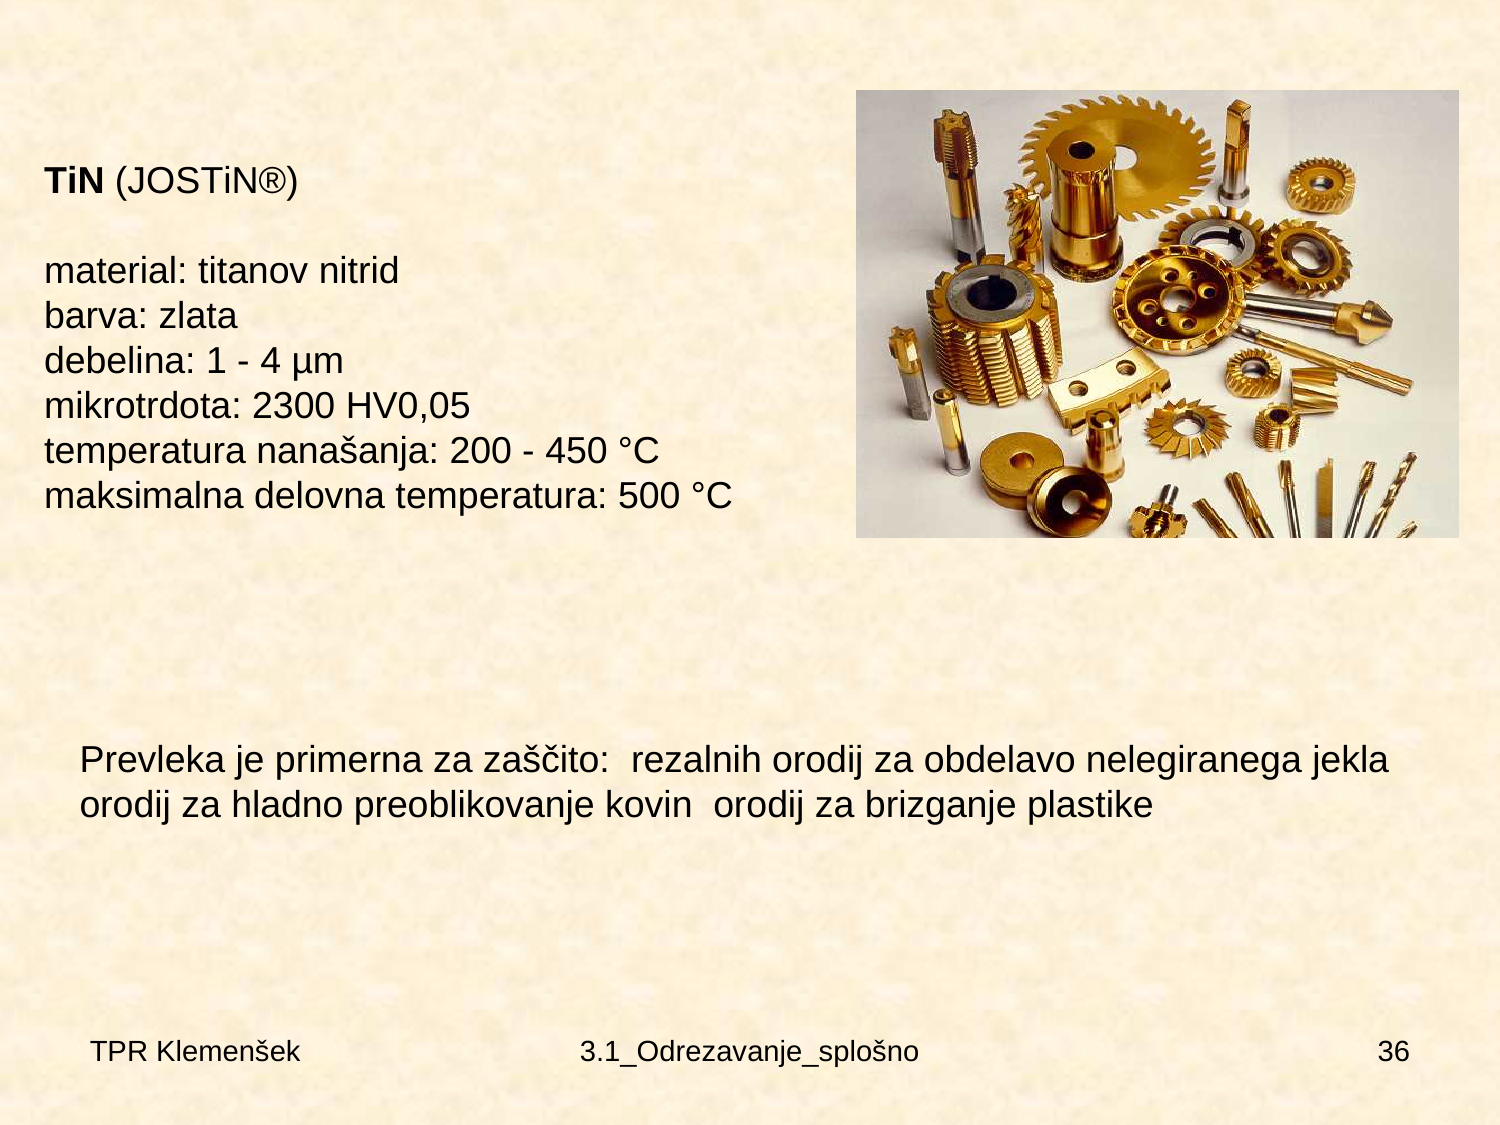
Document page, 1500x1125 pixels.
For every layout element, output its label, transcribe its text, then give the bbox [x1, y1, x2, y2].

text_box Prevleka je primerna za zaščito: rezalnih orodij za obdelavo nelegiranega jekla orodij za hladno preoblikovanje kovin orodij za brizganje plastike [64, 727, 1436, 902]
text_box TiN (JOSTiN®) material: titanov nitrid barva: zlata debelina: 1 - 4 µm mikrotrdota: 2300 HV0,05 temperatura nanašanja: 200 - 450 °C maksimalna delovna temperatura: 500 °C [29, 148, 845, 593]
text_box TPR Klemenšek [74, 1024, 426, 1103]
text_box 3.1_Odrezavanje_splošno [512, 1024, 988, 1103]
picture [0, 0, 1500, 1125]
text_box <number> [1074, 1024, 1426, 1103]
